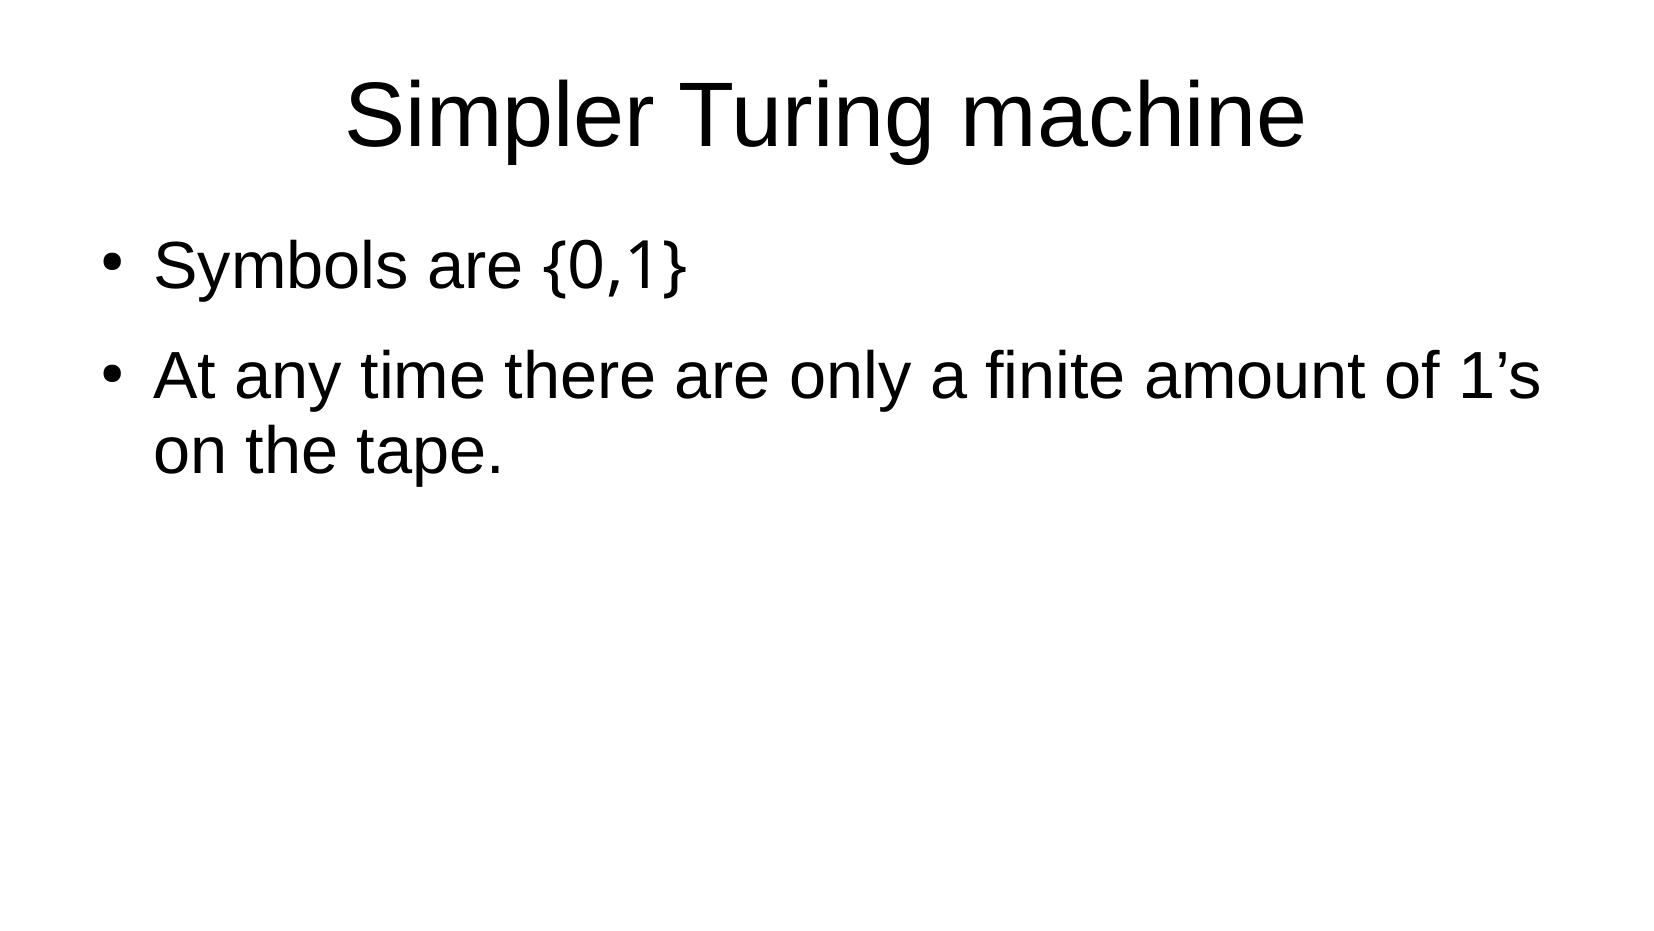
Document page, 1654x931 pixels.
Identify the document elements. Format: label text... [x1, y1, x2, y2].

list Symbols are {0,1} At any time there are only a finite amount of 1’s on the tape. [82, 217, 1571, 758]
title Simpler Turing machine [82, 37, 1571, 193]
